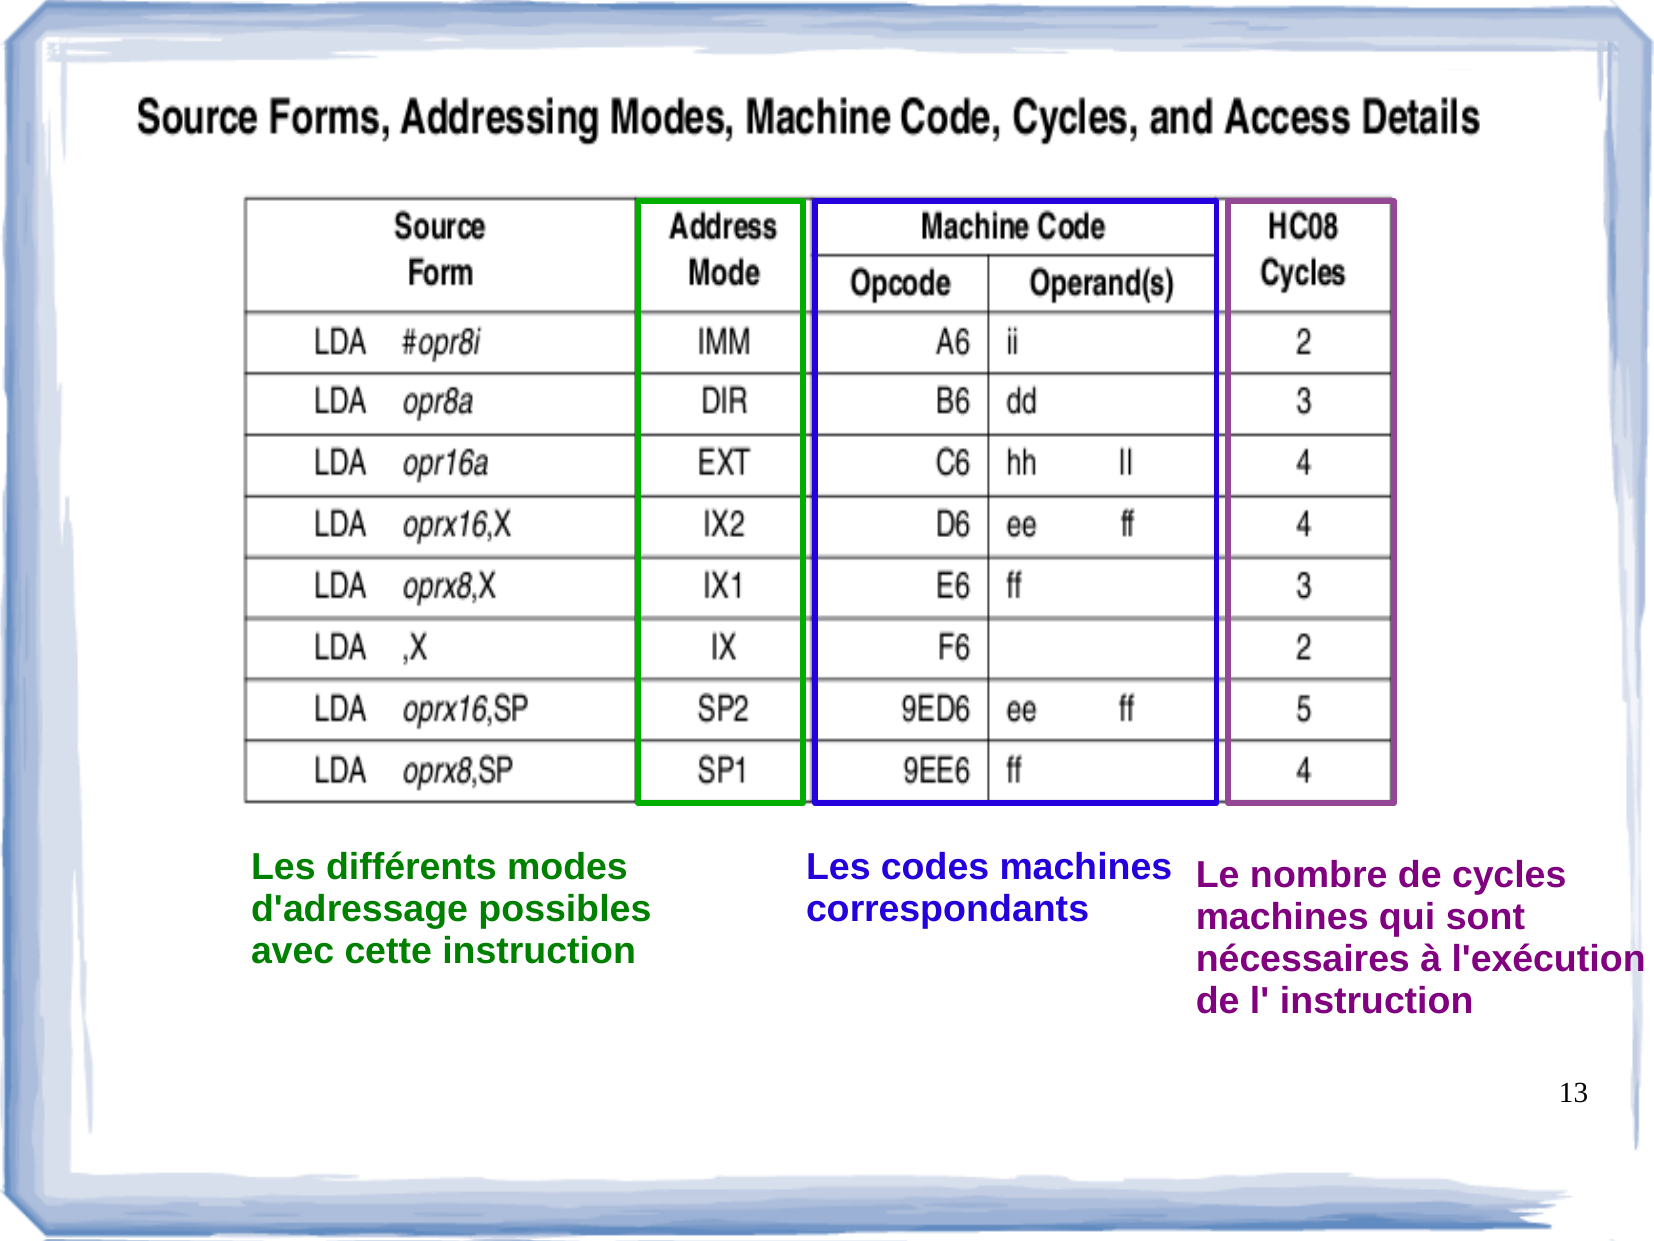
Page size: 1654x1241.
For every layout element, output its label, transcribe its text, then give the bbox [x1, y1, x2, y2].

text_box Le nombre de cycles machines qui sont nécessaires à l'exécution de l' instruction [1181, 846, 1654, 1029]
text_box Les différents modes d'adressage possibles avec cette instruction [236, 838, 674, 980]
text_box Les codes machines correspondants [791, 838, 1193, 938]
picture [0, 0, 1654, 1241]
